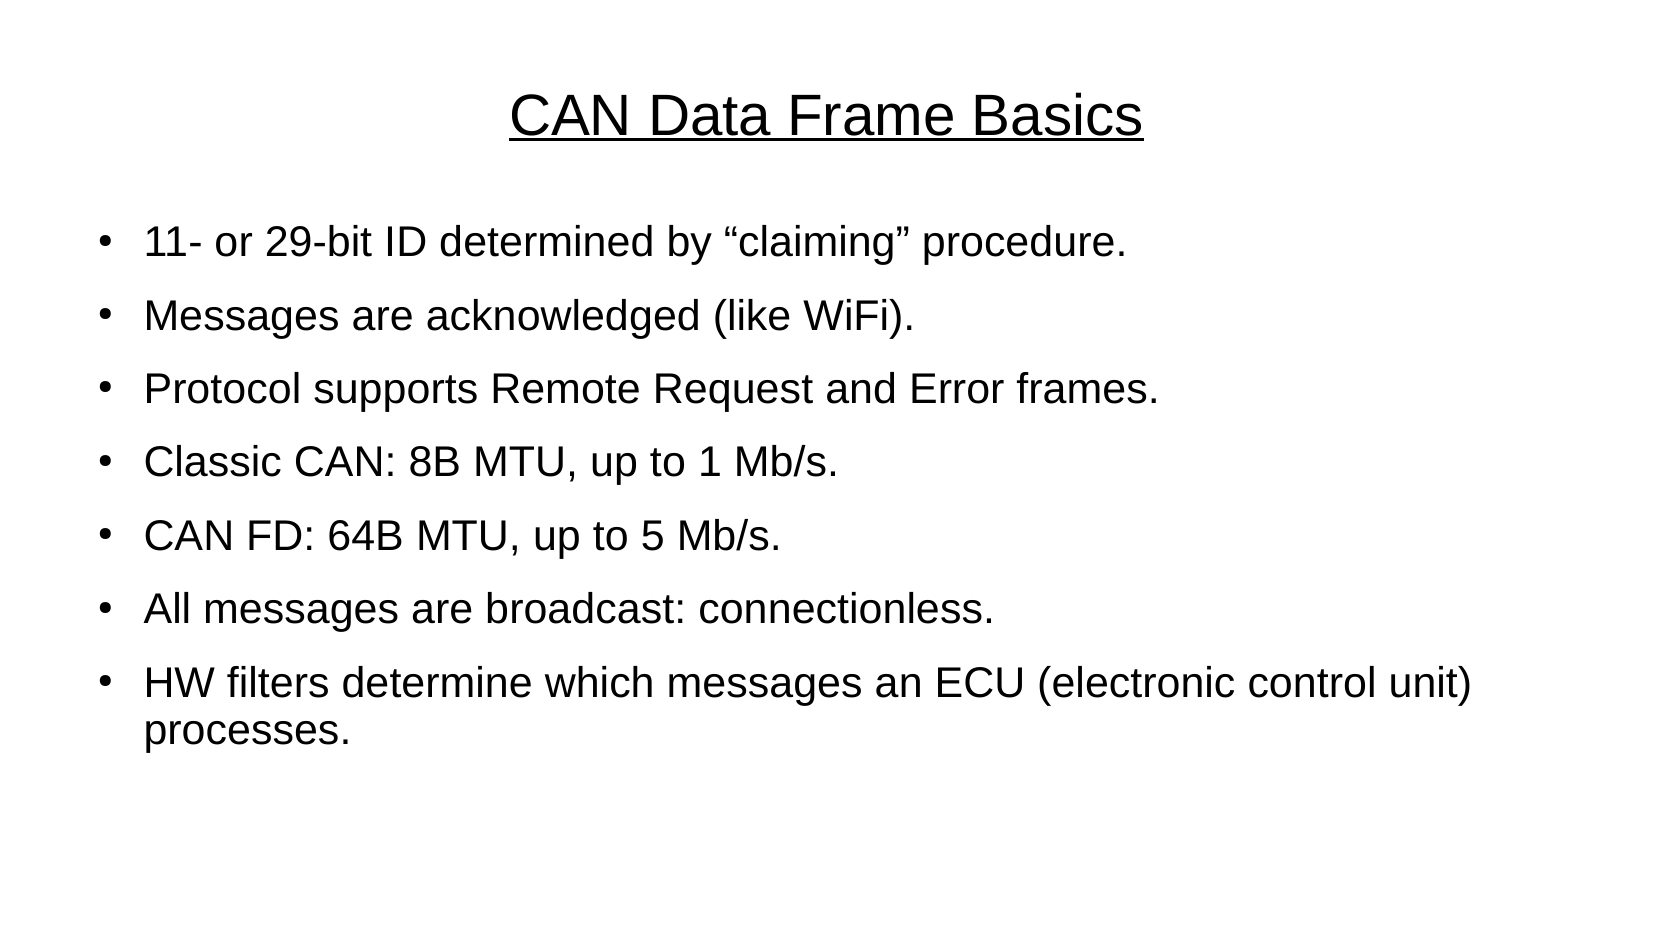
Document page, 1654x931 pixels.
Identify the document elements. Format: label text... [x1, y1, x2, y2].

title CAN Data Frame Basics [82, 37, 1571, 193]
list 11- or 29-bit ID determined by “claiming” procedure. Messages are acknowledged (like WiFi). Protocol supports Remote Request and Error frames. Classic CAN: 8B MTU, up to 1 Mb/s. CAN FD: 64B MTU, up to 5 Mb/s. All messages are broadcast: connectionless. HW filters determine which messages an ECU (electronic control unit) processes. [82, 217, 1571, 758]
